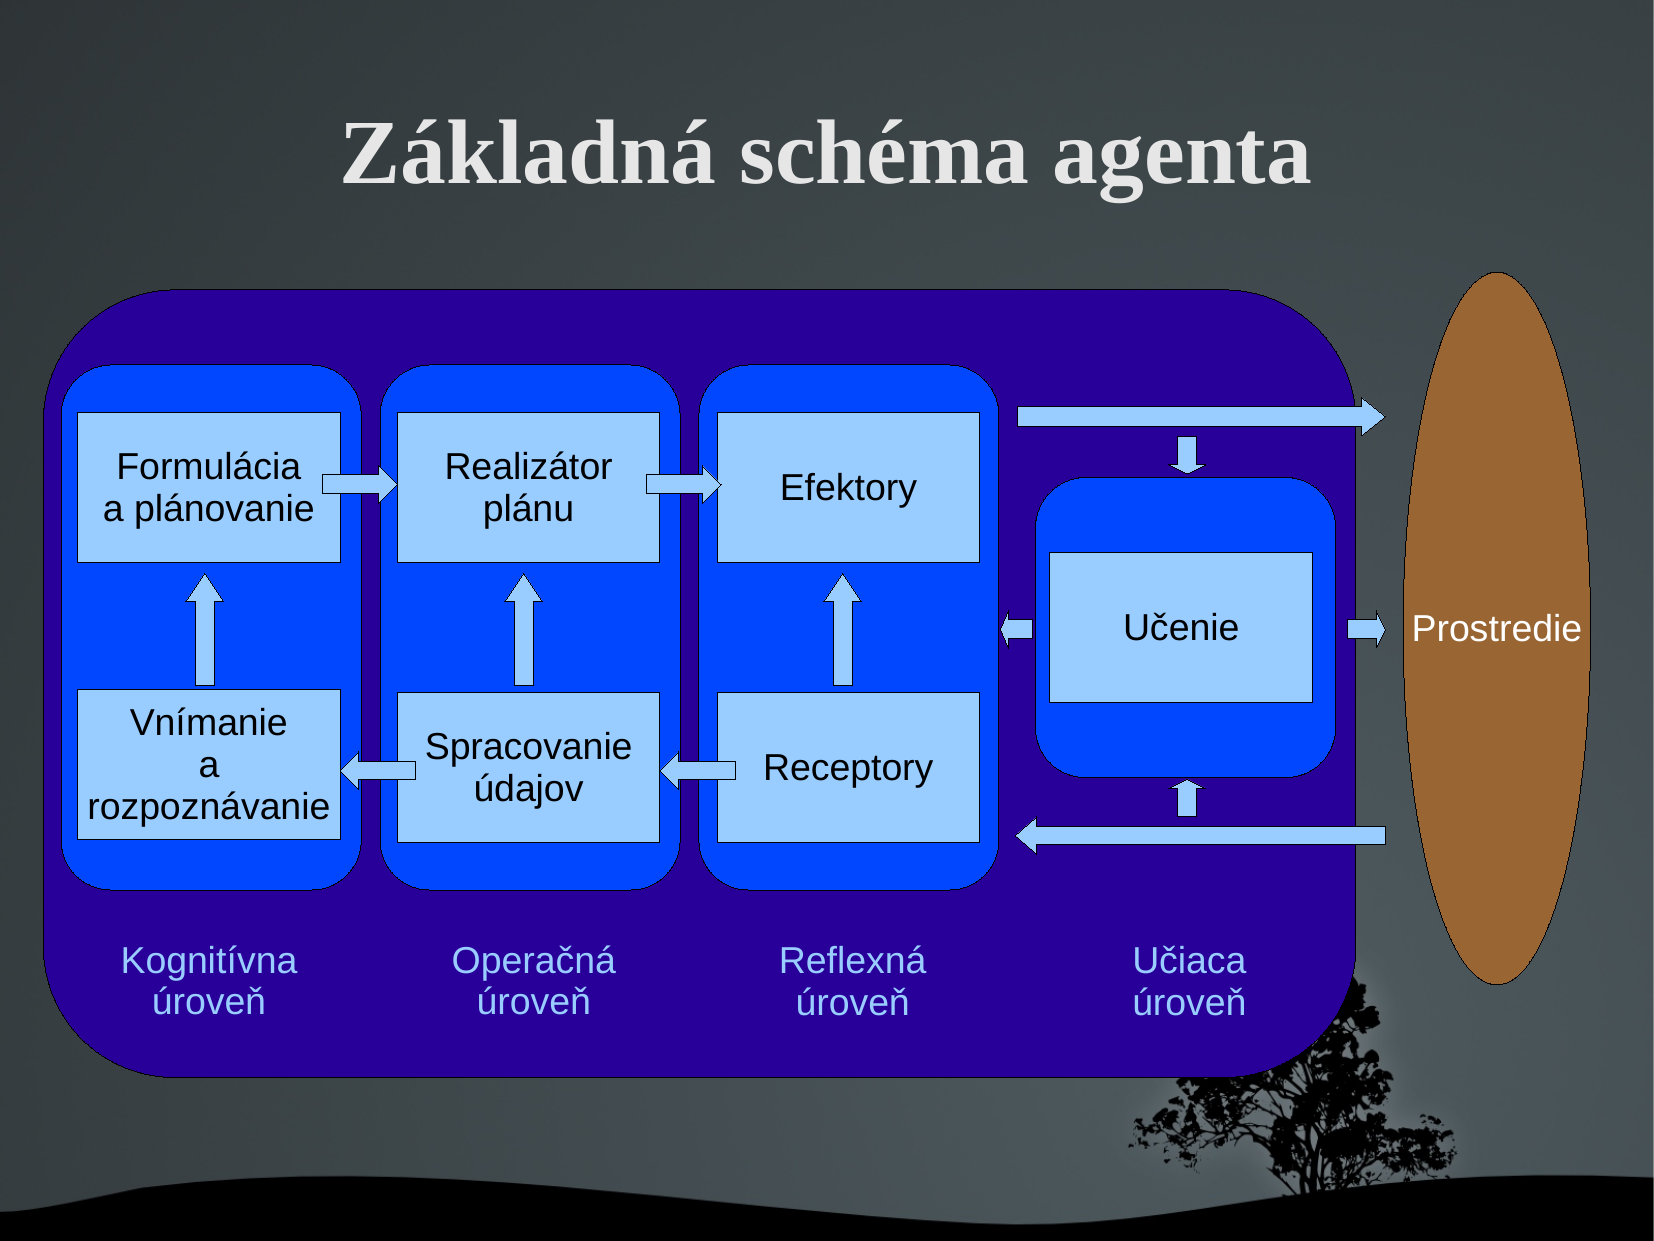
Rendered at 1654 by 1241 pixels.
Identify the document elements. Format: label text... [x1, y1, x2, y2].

text_box [43, 289, 1386, 1078]
picture [0, 0, 1654, 1241]
text_box Receptory [717, 692, 980, 843]
text_box Učenie [1049, 552, 1313, 703]
text_box Vnímanie a rozpoznávanie [77, 689, 341, 840]
text_box Prostredie [1403, 272, 1591, 985]
text_box Reflexná úroveň [721, 931, 984, 1031]
text_box Kognitívna úroveň [77, 931, 341, 1031]
title Základná schéma agenta [82, 49, 1571, 257]
text_box Operačná úroveň [402, 931, 666, 1031]
text_box Realizátor plánu [397, 412, 660, 563]
text_box Efektory [717, 412, 980, 563]
text_box Učiaca úroveň [1058, 932, 1321, 1031]
text_box Spracovanie údajov [397, 692, 660, 843]
text_box Formulácia a plánovanie [77, 412, 341, 563]
